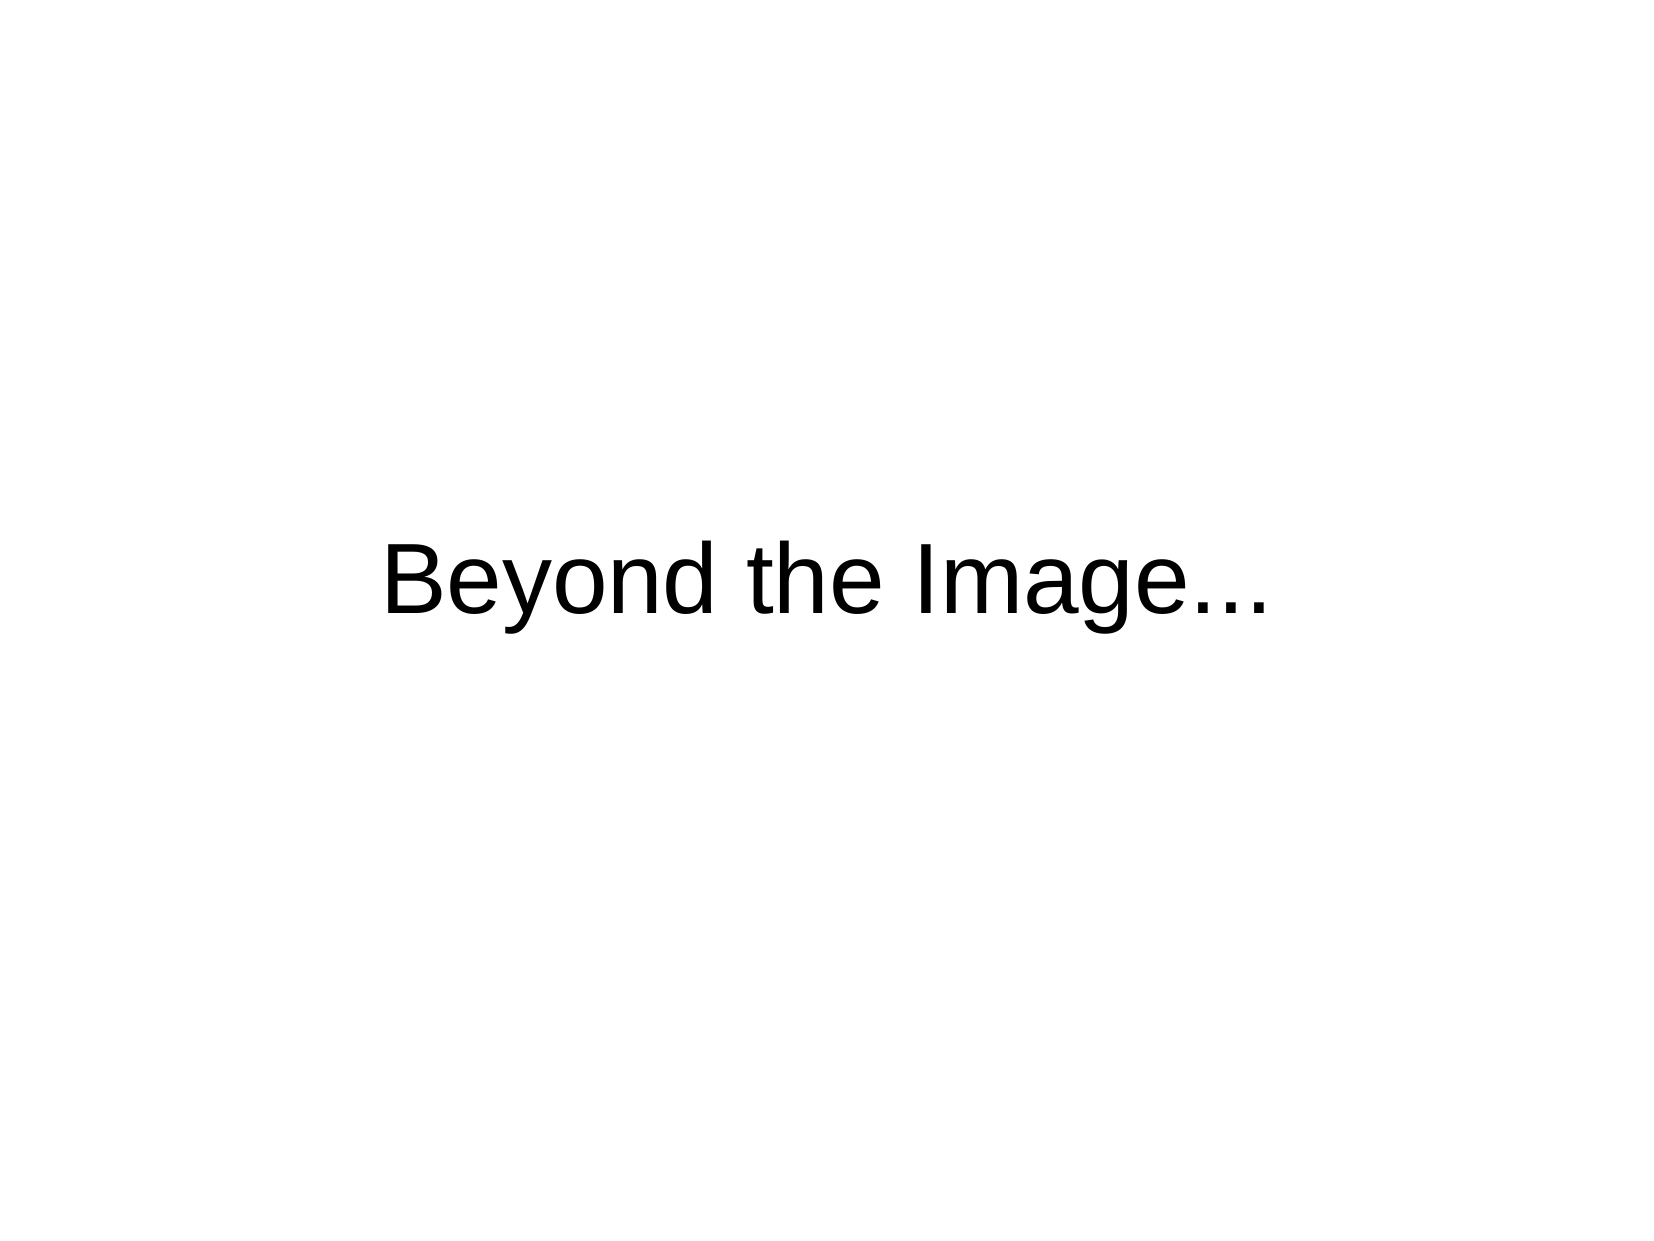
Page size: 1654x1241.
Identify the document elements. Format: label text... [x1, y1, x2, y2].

subtitle Beyond the Image... [82, 56, 1571, 1102]
